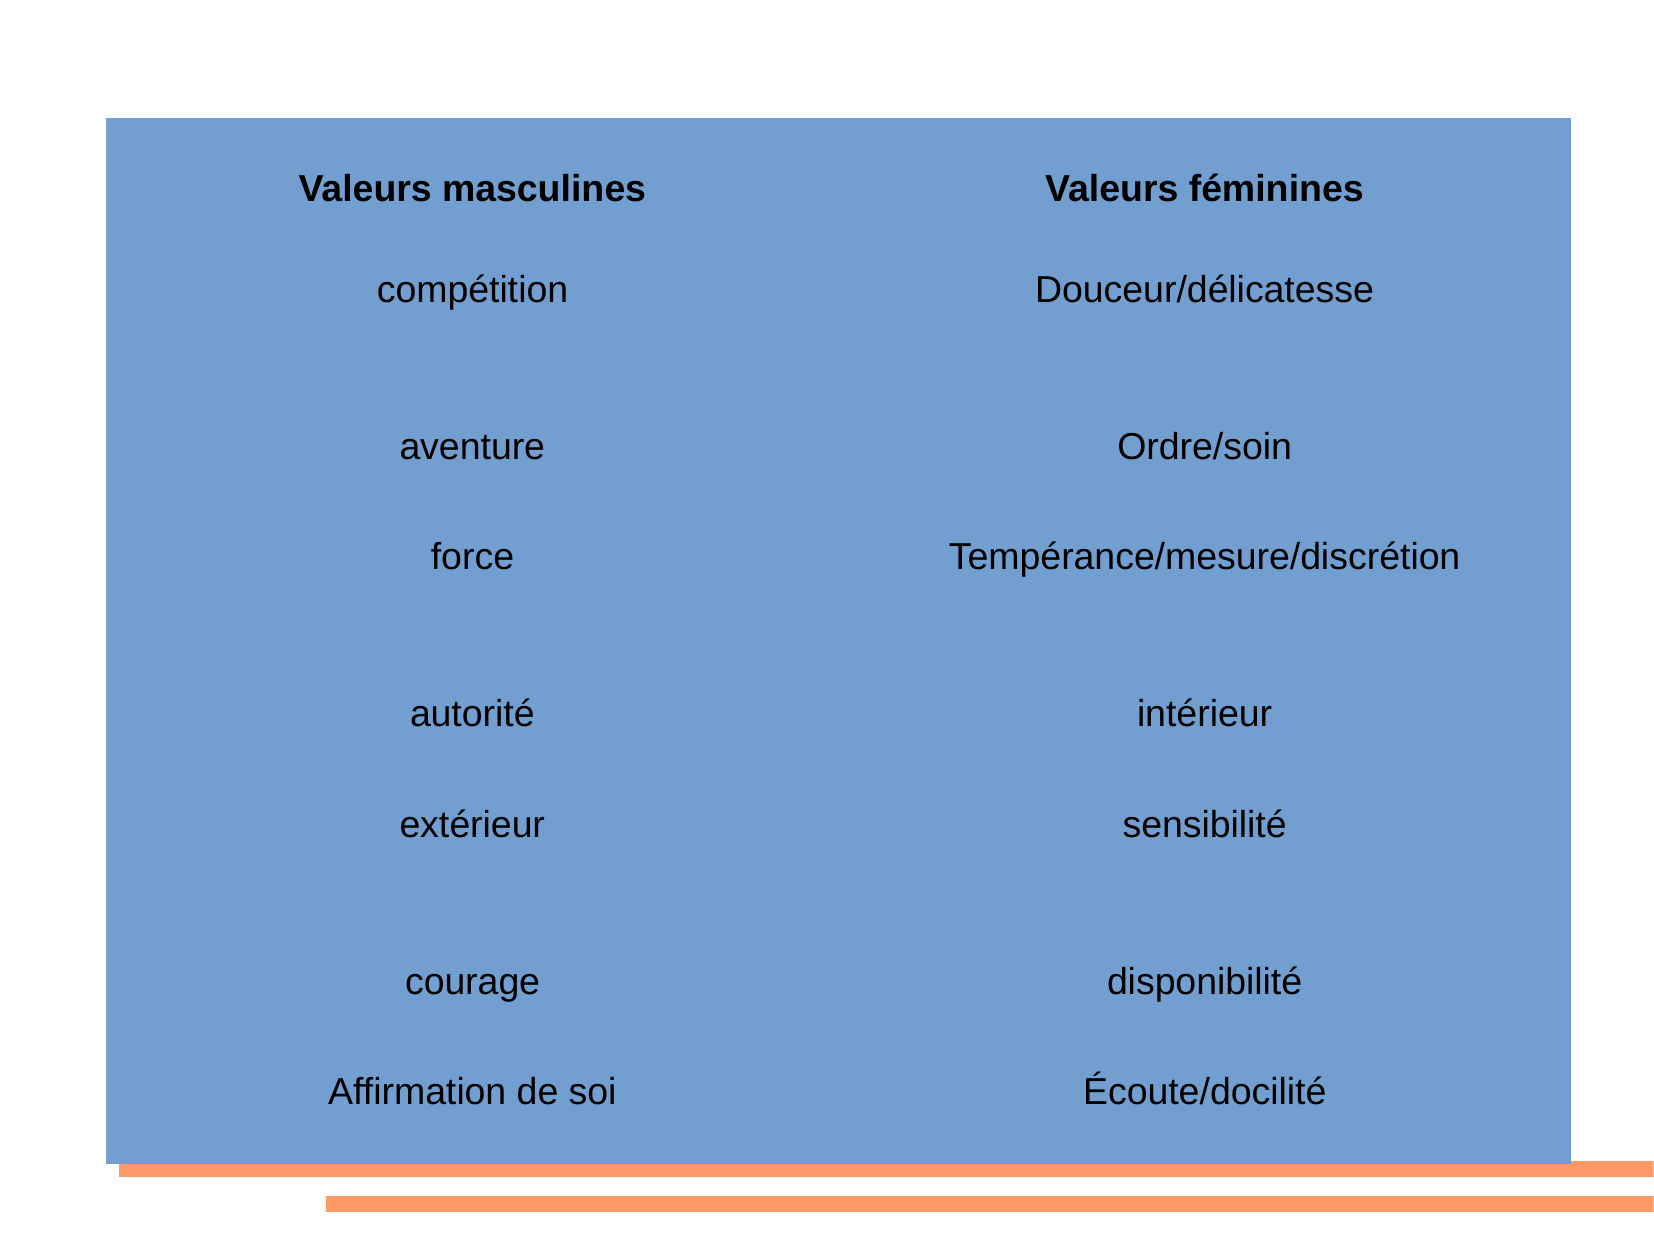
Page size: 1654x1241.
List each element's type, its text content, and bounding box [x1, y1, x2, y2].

table_cell compétition [106, 261, 838, 418]
table_cell Affirmation de soi [106, 1063, 838, 1164]
table_header Valeurs féminines [838, 118, 1571, 261]
table_cell disponibilité [838, 953, 1571, 1063]
table_cell sensibilité [838, 796, 1571, 953]
table_cell force [106, 528, 838, 686]
table_cell Douceur/délicatesse [838, 261, 1571, 418]
table_cell Écoute/docilité [838, 1063, 1571, 1164]
table_cell Tempérance/mesure/discrétion [838, 528, 1571, 686]
table_cell extérieur [106, 796, 838, 953]
table_cell autorité [106, 686, 838, 796]
table_cell aventure [106, 418, 838, 528]
table_header Valeurs masculines [106, 118, 838, 261]
table_cell Ordre/soin [838, 418, 1571, 528]
table_cell courage [106, 953, 838, 1063]
table_cell intérieur [838, 686, 1571, 796]
